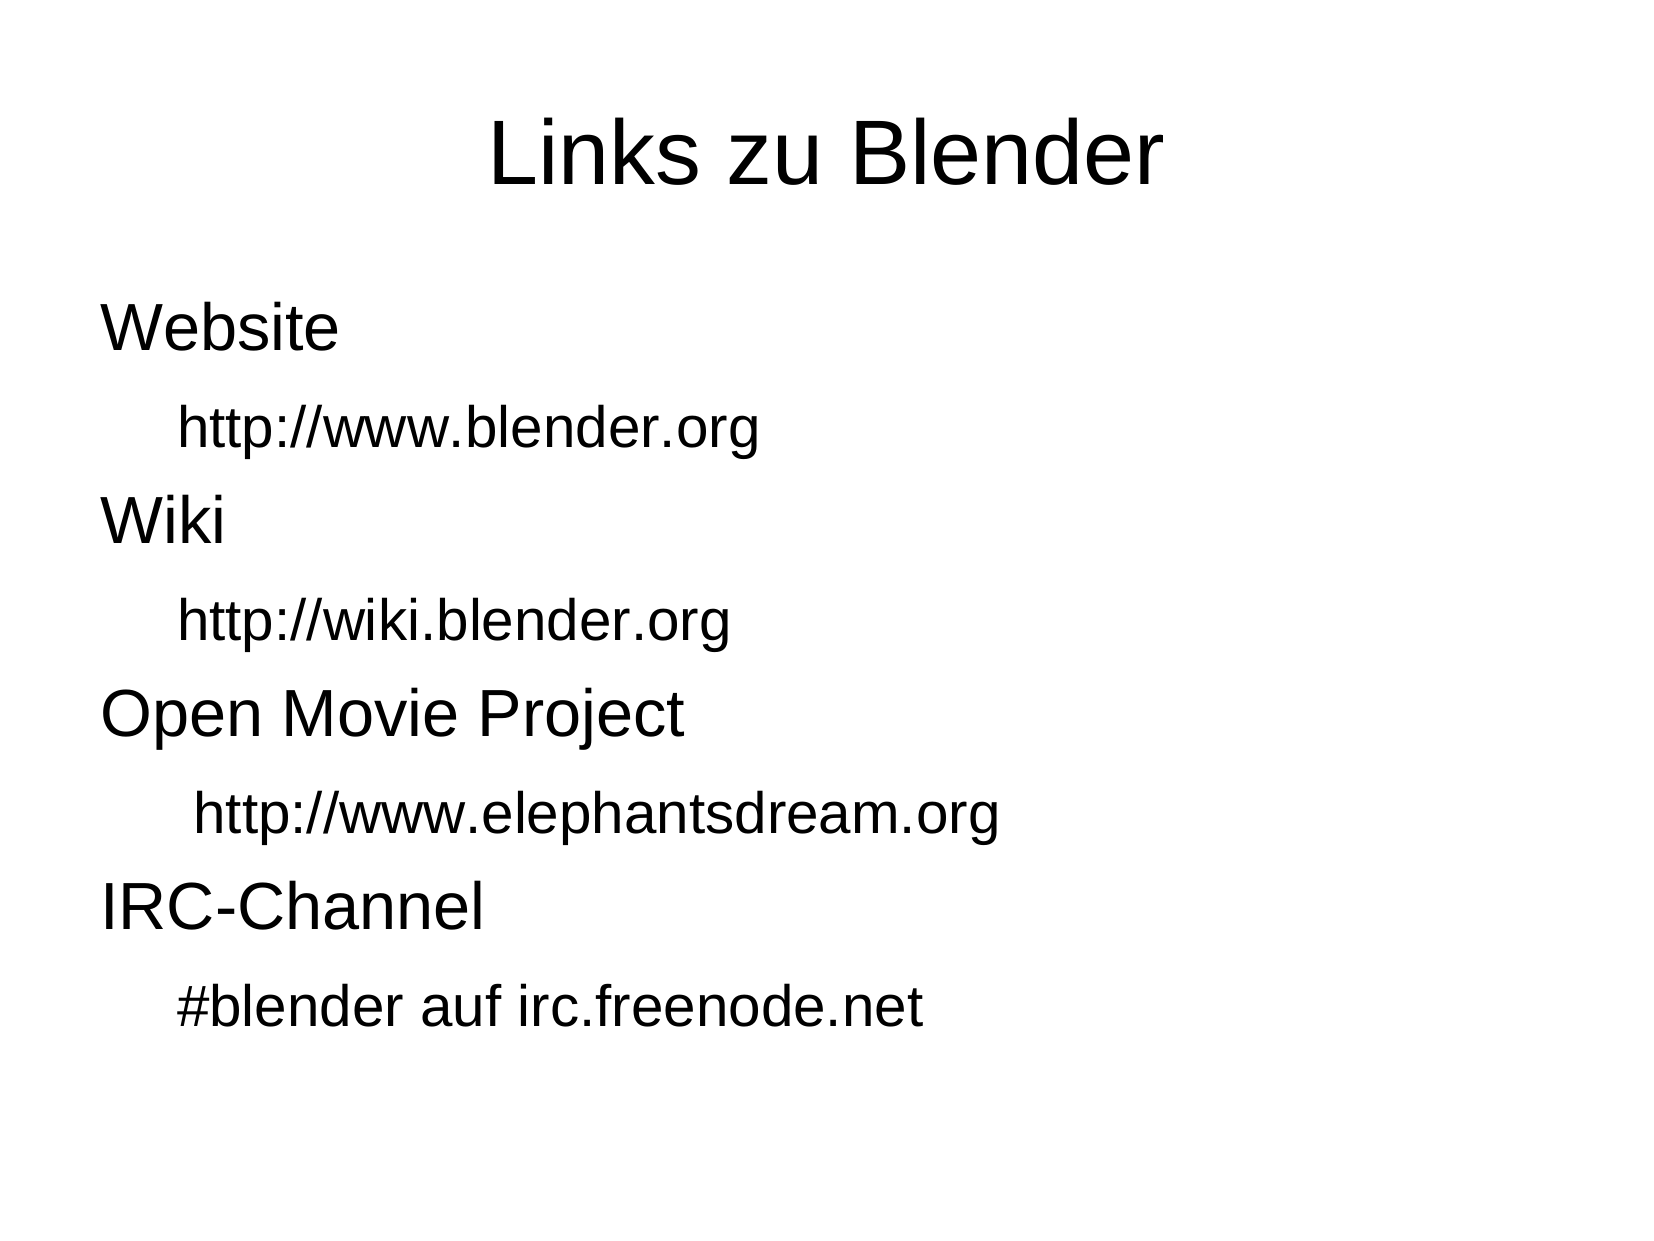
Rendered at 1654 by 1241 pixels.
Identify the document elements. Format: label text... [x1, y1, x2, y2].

title Links zu Blender [82, 49, 1571, 257]
list Website http://www.blender.org Wiki http://wiki.blender.org Open Movie Project http://www.elephantsdream.org IRC-Channel #blender auf irc.freenode.net [82, 290, 1571, 1109]
